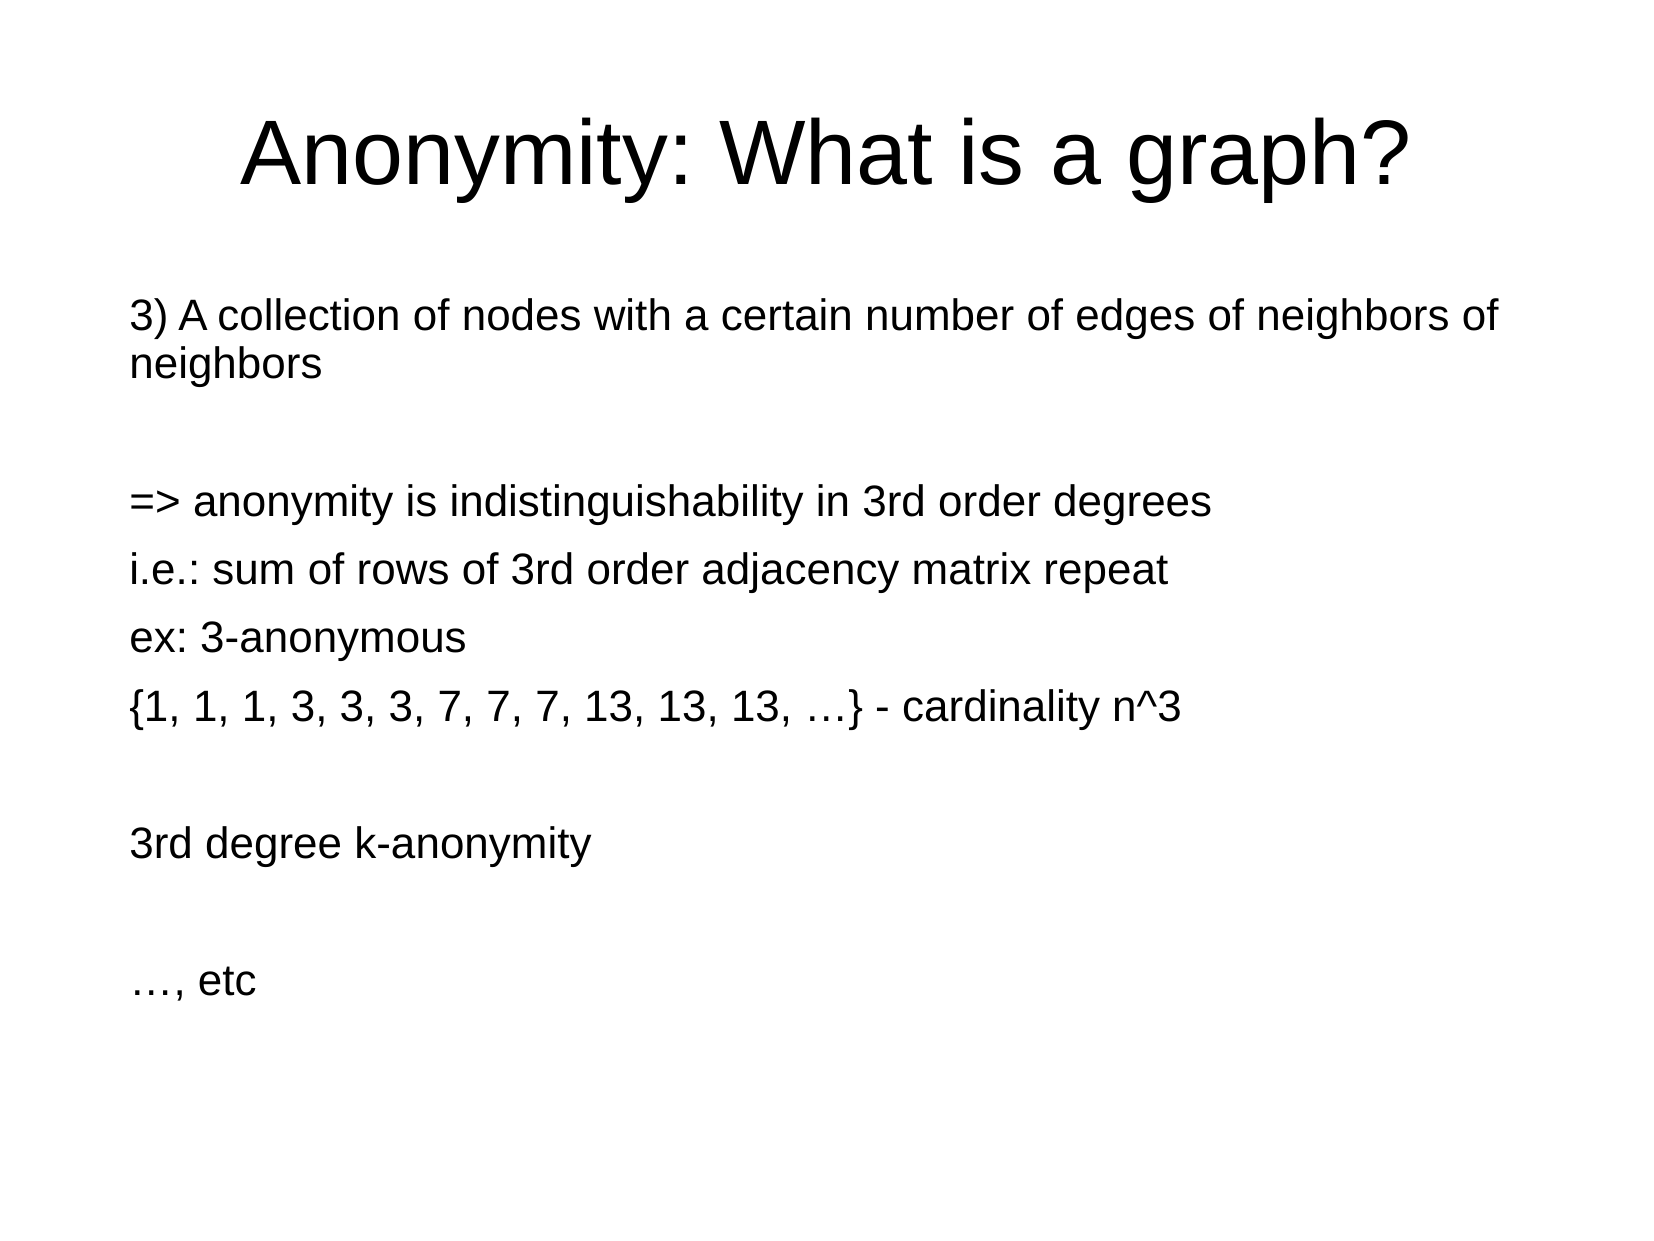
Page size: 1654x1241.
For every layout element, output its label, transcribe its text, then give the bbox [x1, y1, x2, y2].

title Anonymity: What is a graph? [82, 49, 1571, 257]
list 3) A collection of nodes with a certain number of edges of neighbors of neighbors => anonymity is indistinguishability in 3rd order degrees i.e.: sum of rows of 3rd order adjacency matrix repeat ex: 3-anonymous {1, 1, 1, 3, 3, 3, 7, 7, 7, 13, 13, 13, …} - cardinality n^3 3rd degree k-anonymity …, etc [82, 290, 1538, 1010]
